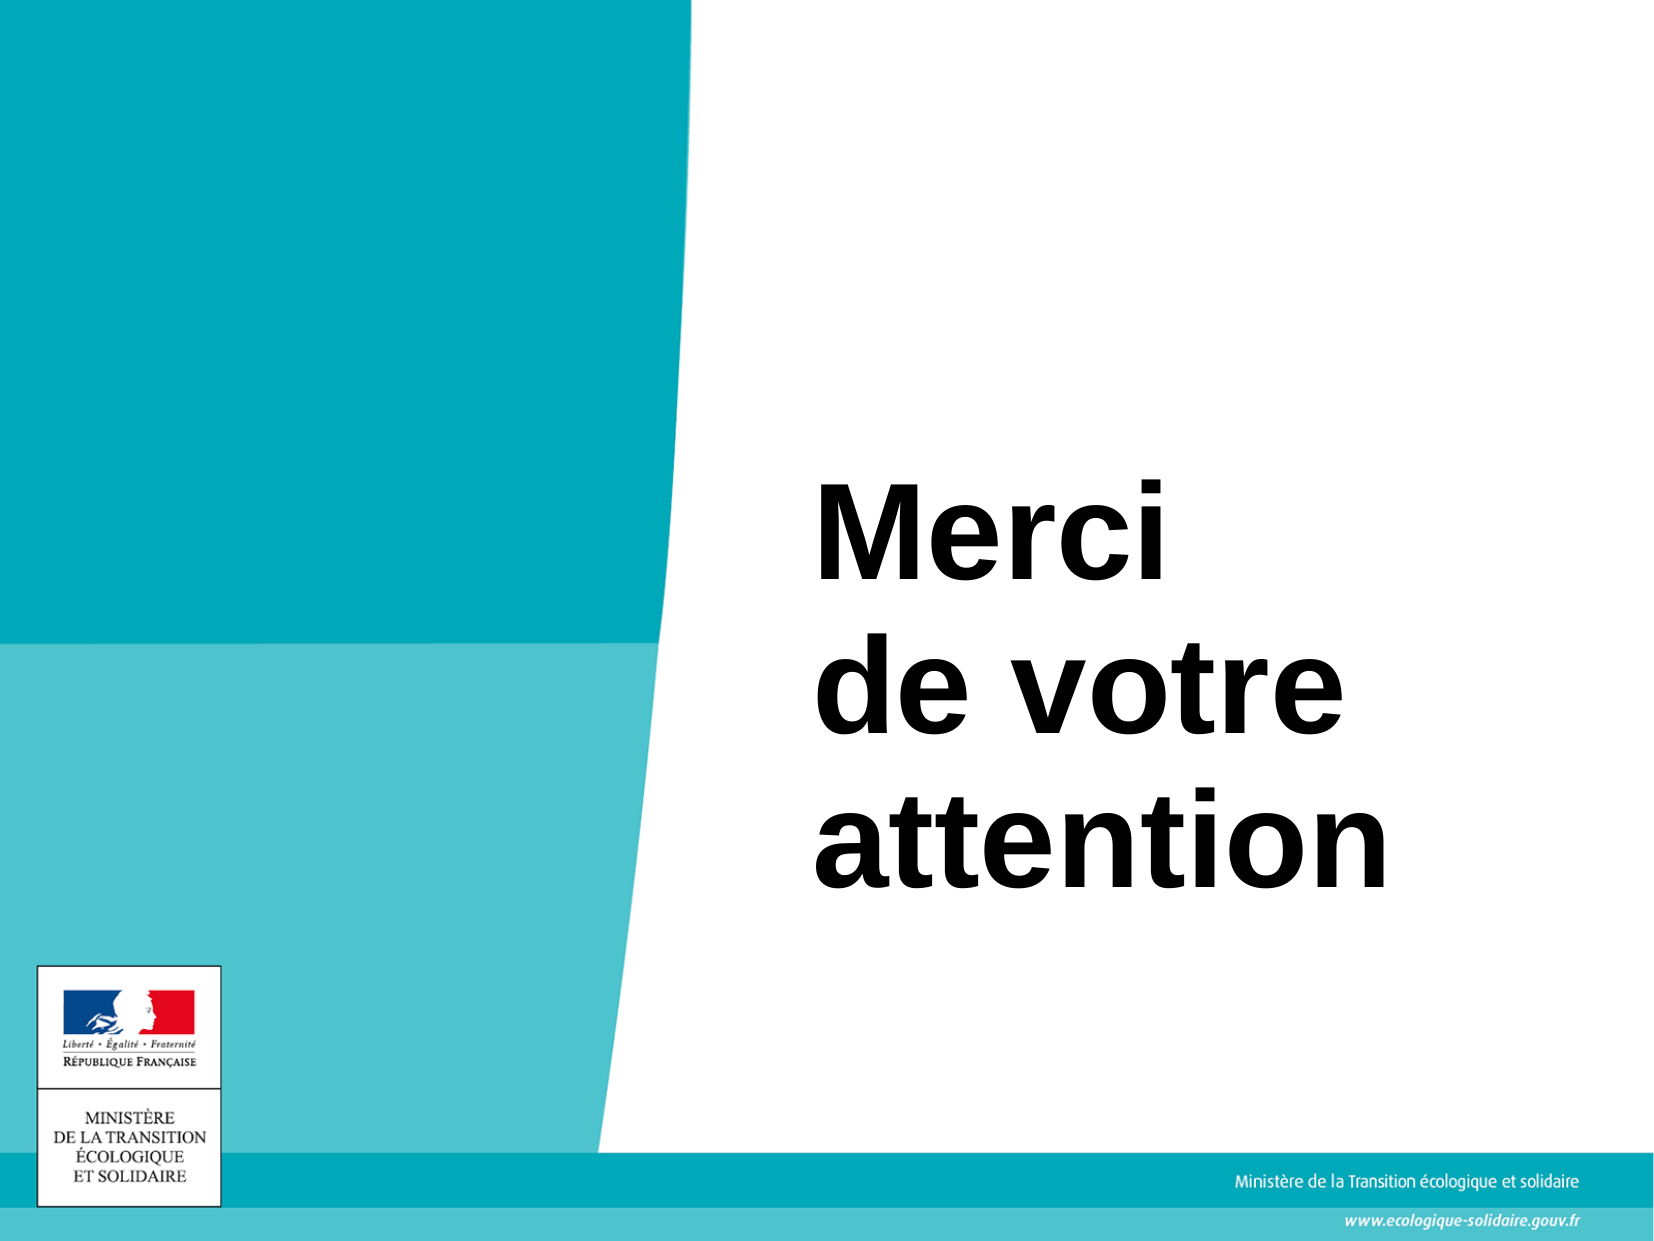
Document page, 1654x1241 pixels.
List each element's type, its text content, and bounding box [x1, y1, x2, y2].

text_box Merci de votre attention [797, 447, 1499, 924]
